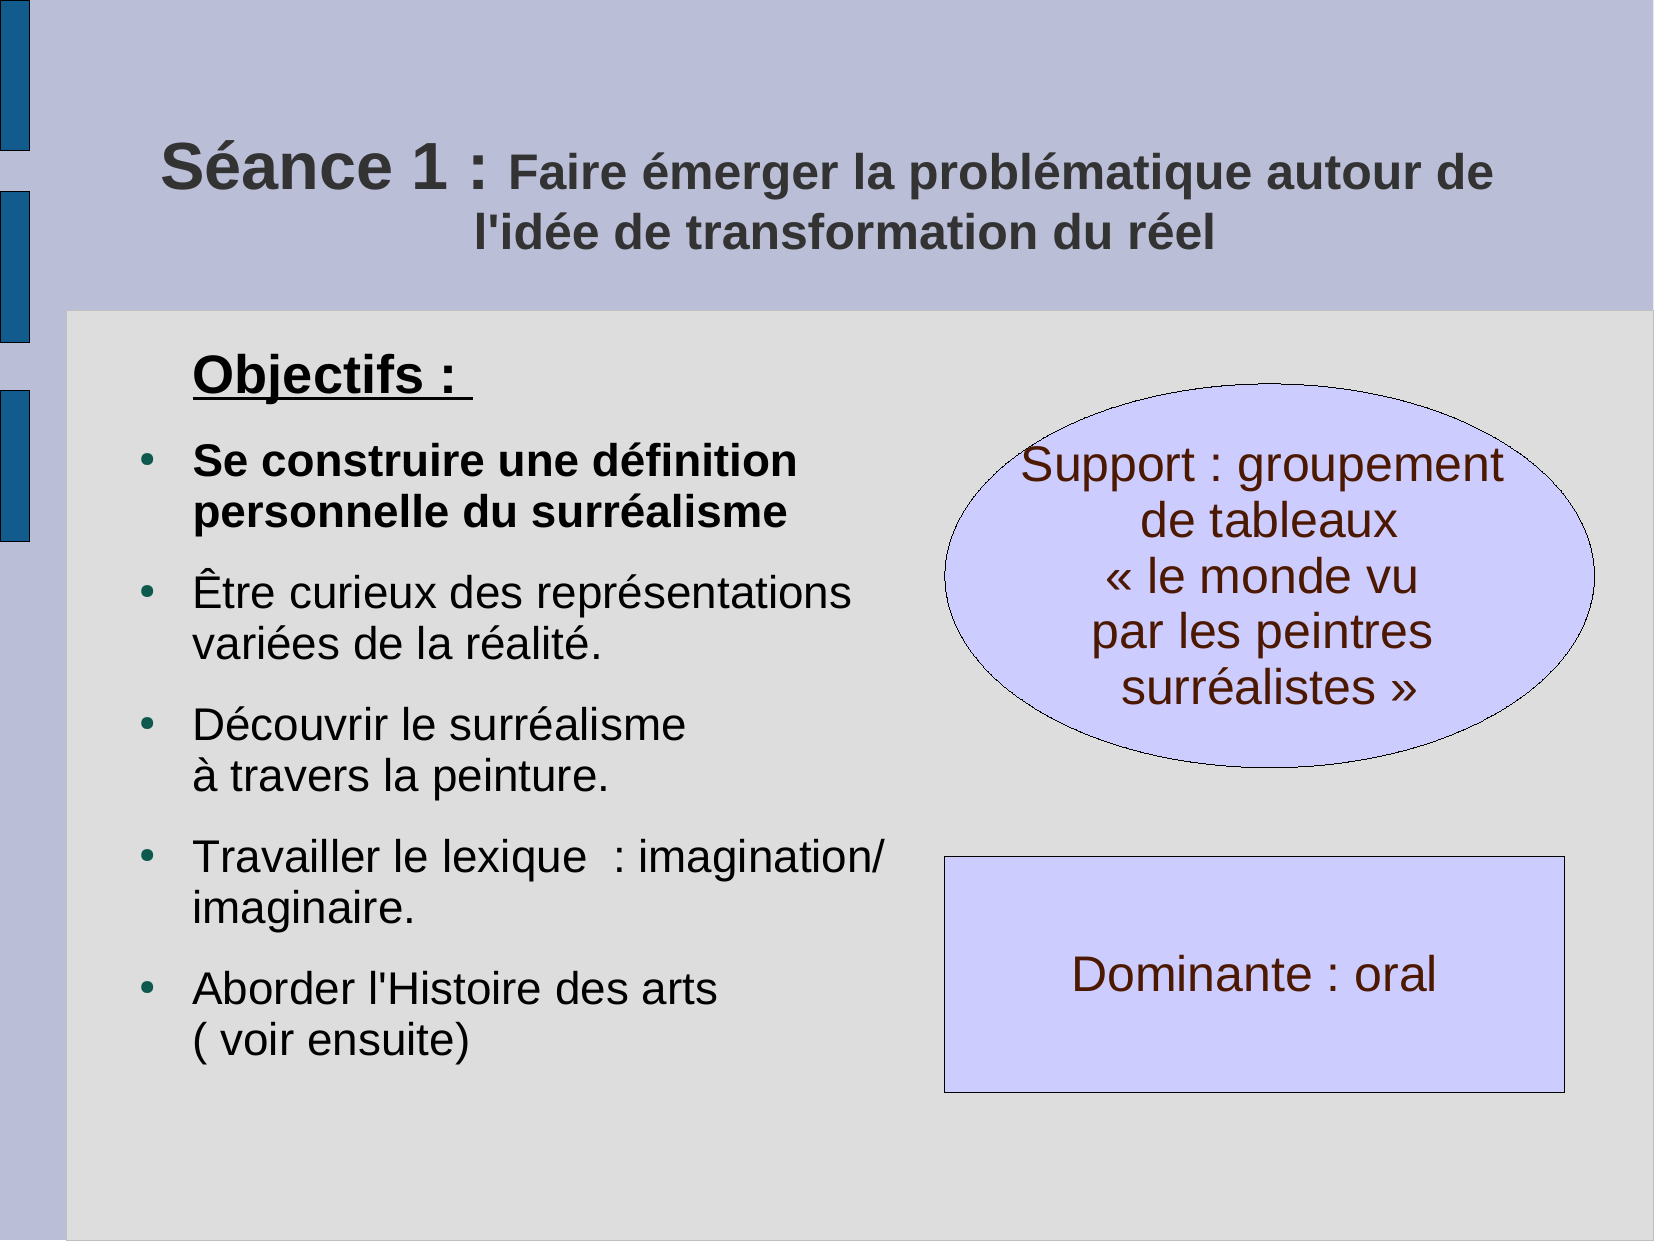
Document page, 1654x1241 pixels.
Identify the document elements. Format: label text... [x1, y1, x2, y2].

title Séance 1 : Faire émerger la problématique autour de l'idée de transformation du réel [121, 91, 1534, 299]
list Objectifs : Se construire une définition personnelle du surréalisme Être curieux des représentations variées de la réalité. Découvrir le surréalisme à travers la peinture. Travailler le lexique : imagination/imaginaire. Aborder l'Histoire des arts ( voir ensuite) [121, 344, 945, 1127]
text_box Dominante : oral [944, 856, 1565, 1093]
text_box Support : groupement de tableaux « le monde vu par les peintres surréalistes » [944, 383, 1595, 768]
